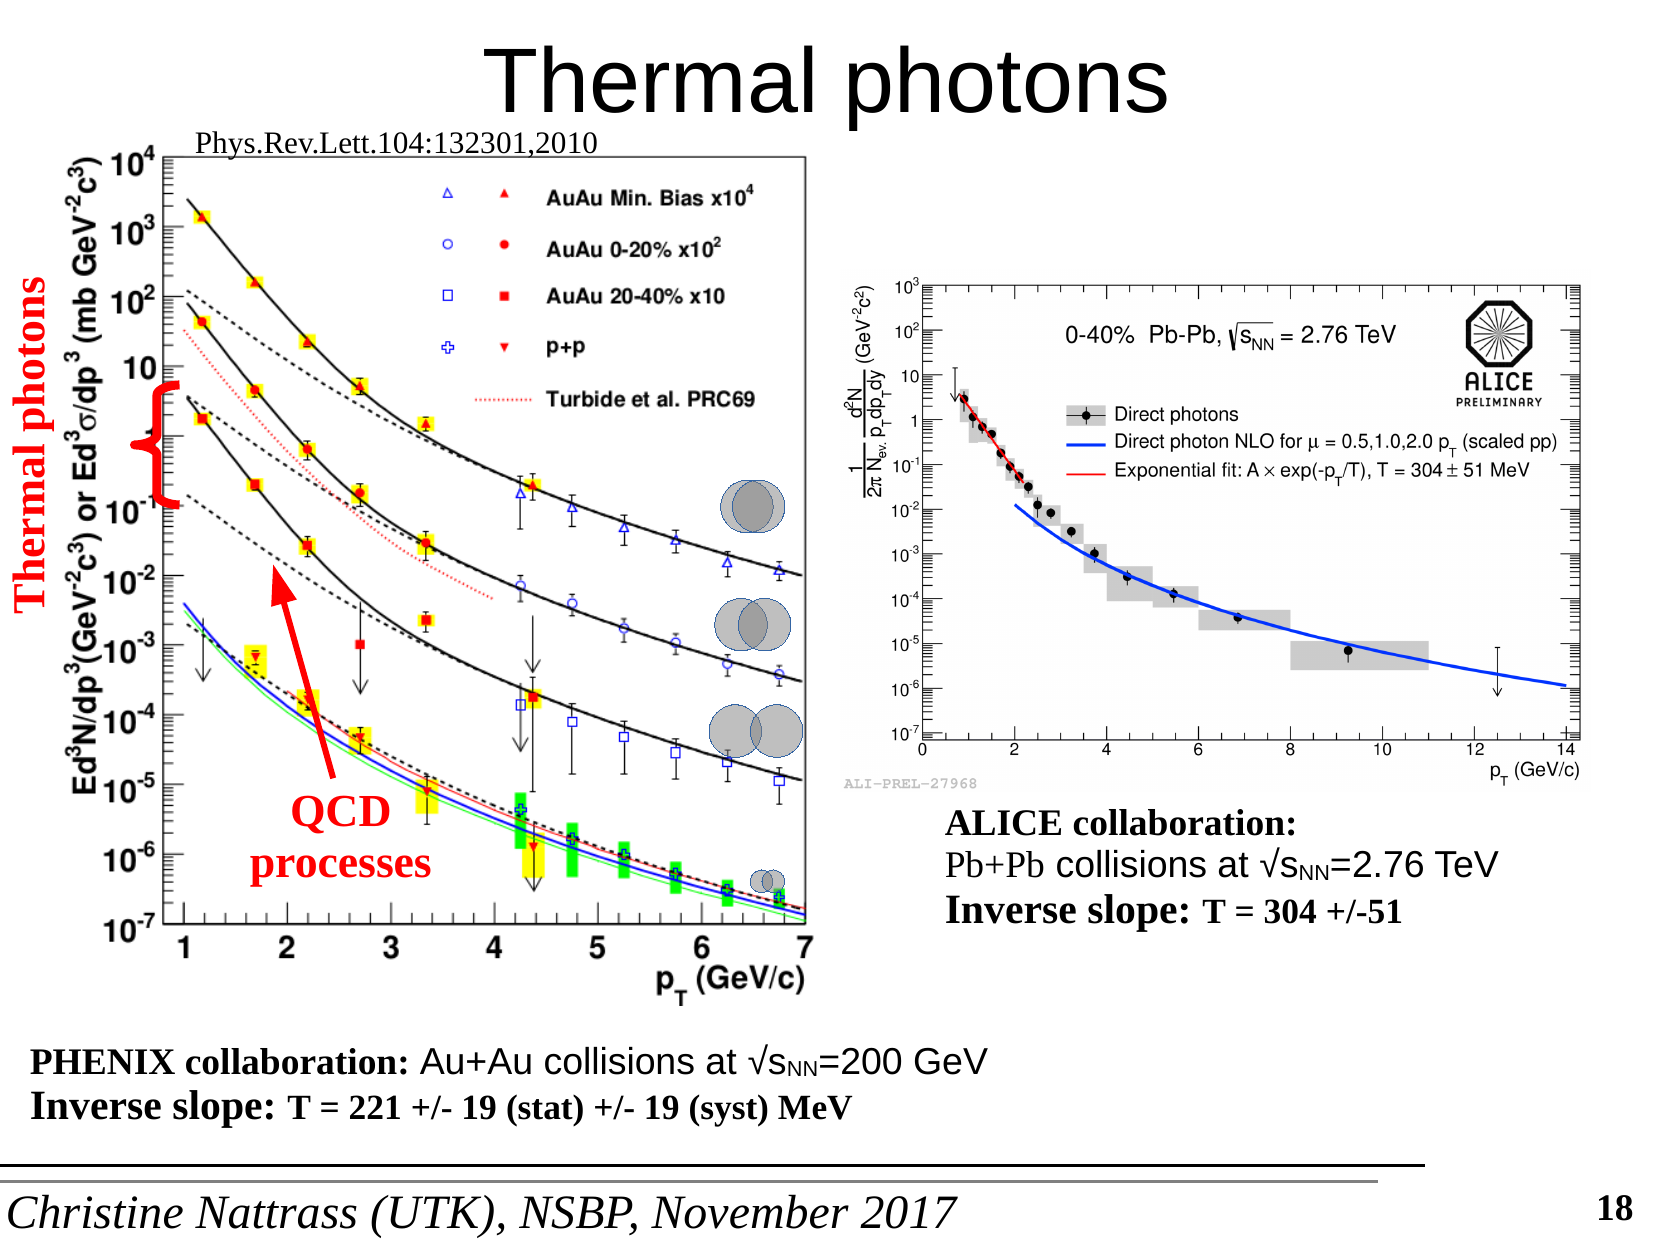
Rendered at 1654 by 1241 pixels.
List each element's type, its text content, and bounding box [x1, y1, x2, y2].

text_box QCD processes [198, 778, 484, 896]
picture [840, 269, 1591, 792]
text_box ALICE collaboration: Pb+Pb collisions at √sNN=2.76 TeV Inverse slope: T = 304 +/-51 [930, 795, 1583, 993]
title Thermal photons [82, 8, 1571, 154]
text_box Phys.Rev.Lett.104:132301,2010 [180, 118, 676, 168]
text_box PHENIX collaboration: Au+Au collisions at √sNN=200 GeV Inverse slope: T = 221 +/- 19 (stat) +/- 19 (syst) MeV [15, 1032, 1133, 1231]
text_box [709, 704, 803, 758]
text_box [714, 598, 791, 651]
text_box [750, 869, 785, 893]
text_box Thermal photons [0, 205, 113, 686]
picture [63, 144, 814, 1006]
text_box [720, 480, 785, 533]
